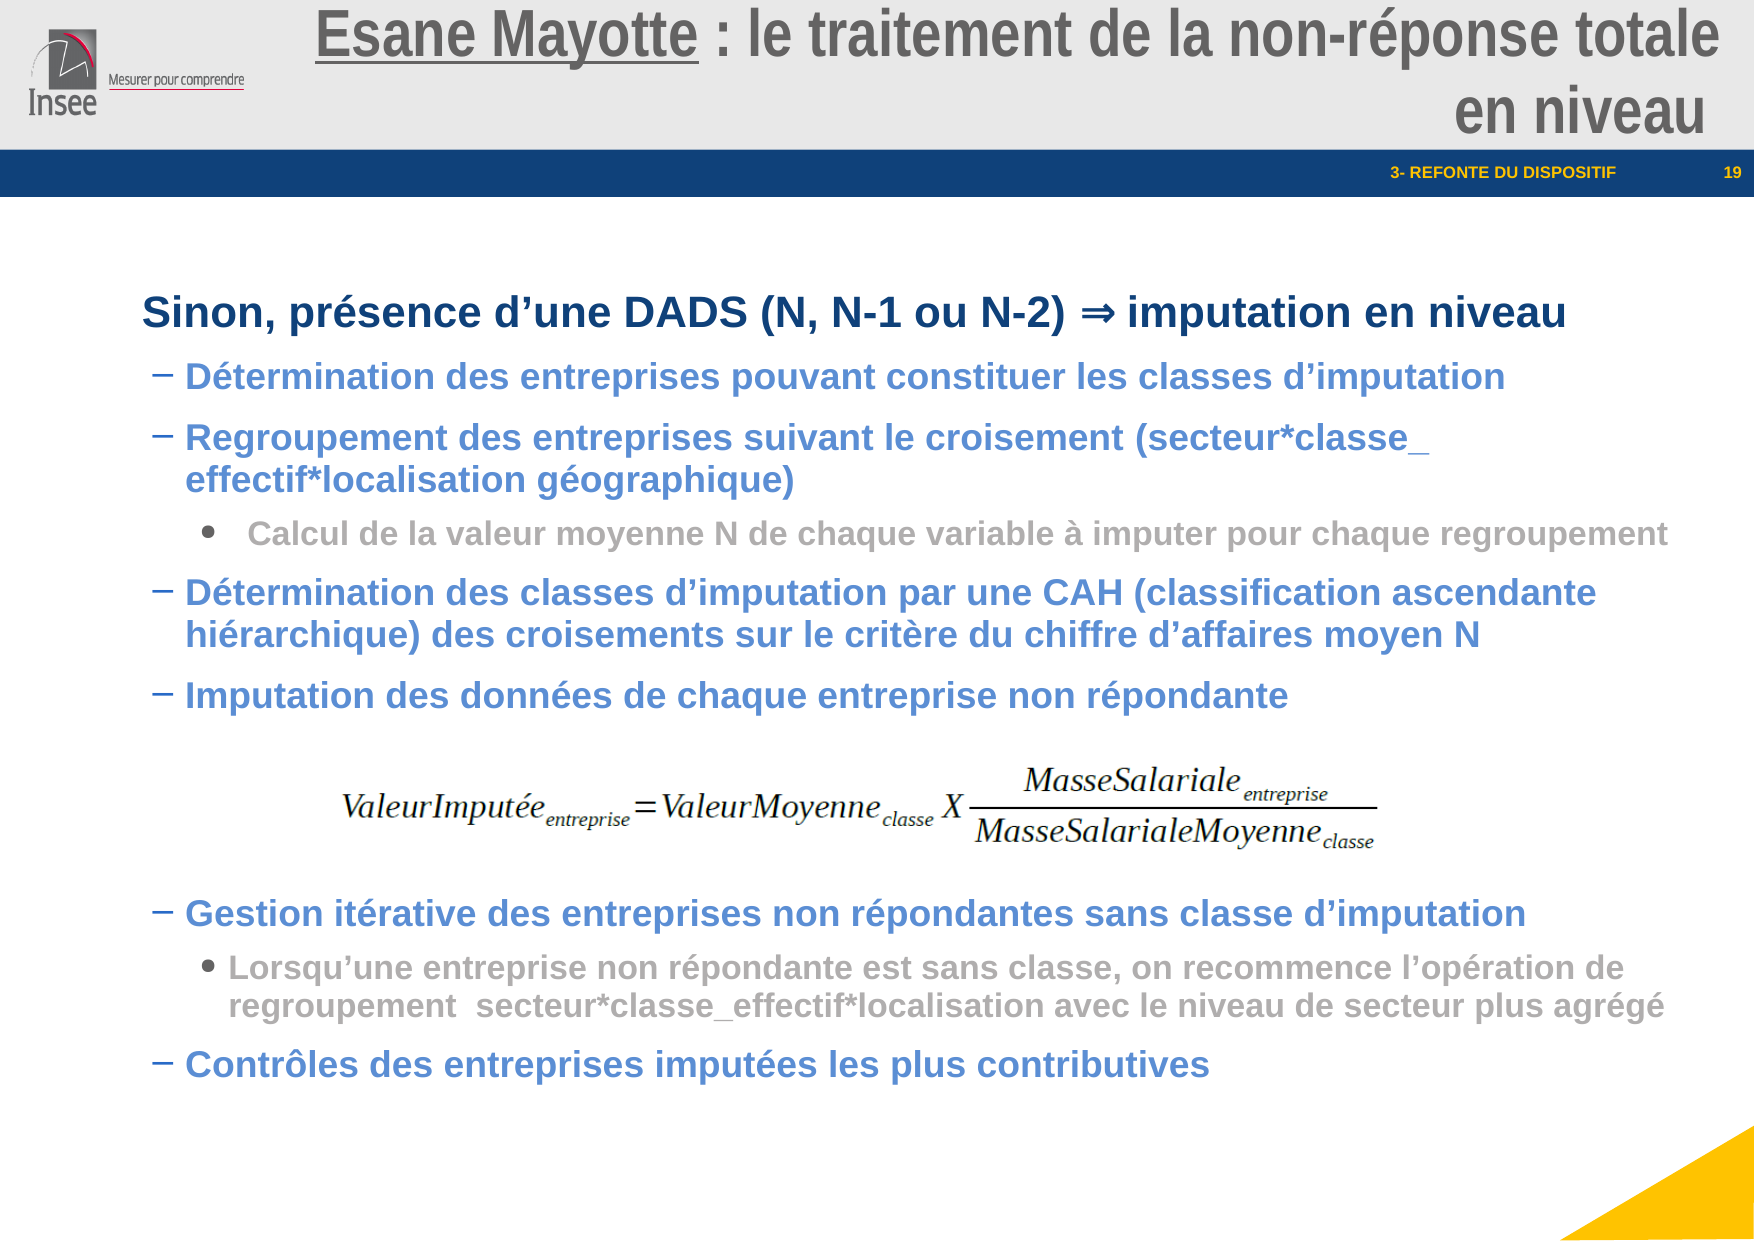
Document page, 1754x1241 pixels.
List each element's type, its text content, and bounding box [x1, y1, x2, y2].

picture [25, 0, 244, 119]
list Sinon, présence d’une DADS (N, N-1 ou N-2) ⇒ imputation en niveau Détermination des entreprises pouvant constituer les classes d’imputation Regroupement des entreprises suivant le croisement (secteur*classe_ effectif*localisation géographique) Calcul de la valeur moyenne N de chaque variable à imputer pour chaque regroupement Détermination des classes d’imputation par une CAH (classification ascendante hiérarchique) des croisements sur le critère du chiffre d’affaires moyen N Imputation des données de chaque entreprise non répondante Gestion itérative des entreprises non répondantes sans classe d’imputation Lorsqu’une entreprise non répondante est sans classe, on recommence l’opération de regroupement secteur*classe_effectif*localisation avec le niveau de secteur plus agrégé Contrôles des entreprises imputées les plus contributives [98, 287, 1678, 1146]
title Esane Mayotte : le traitement de la non-réponse totale en niveau [281, 0, 1723, 142]
picture [330, 753, 1406, 863]
